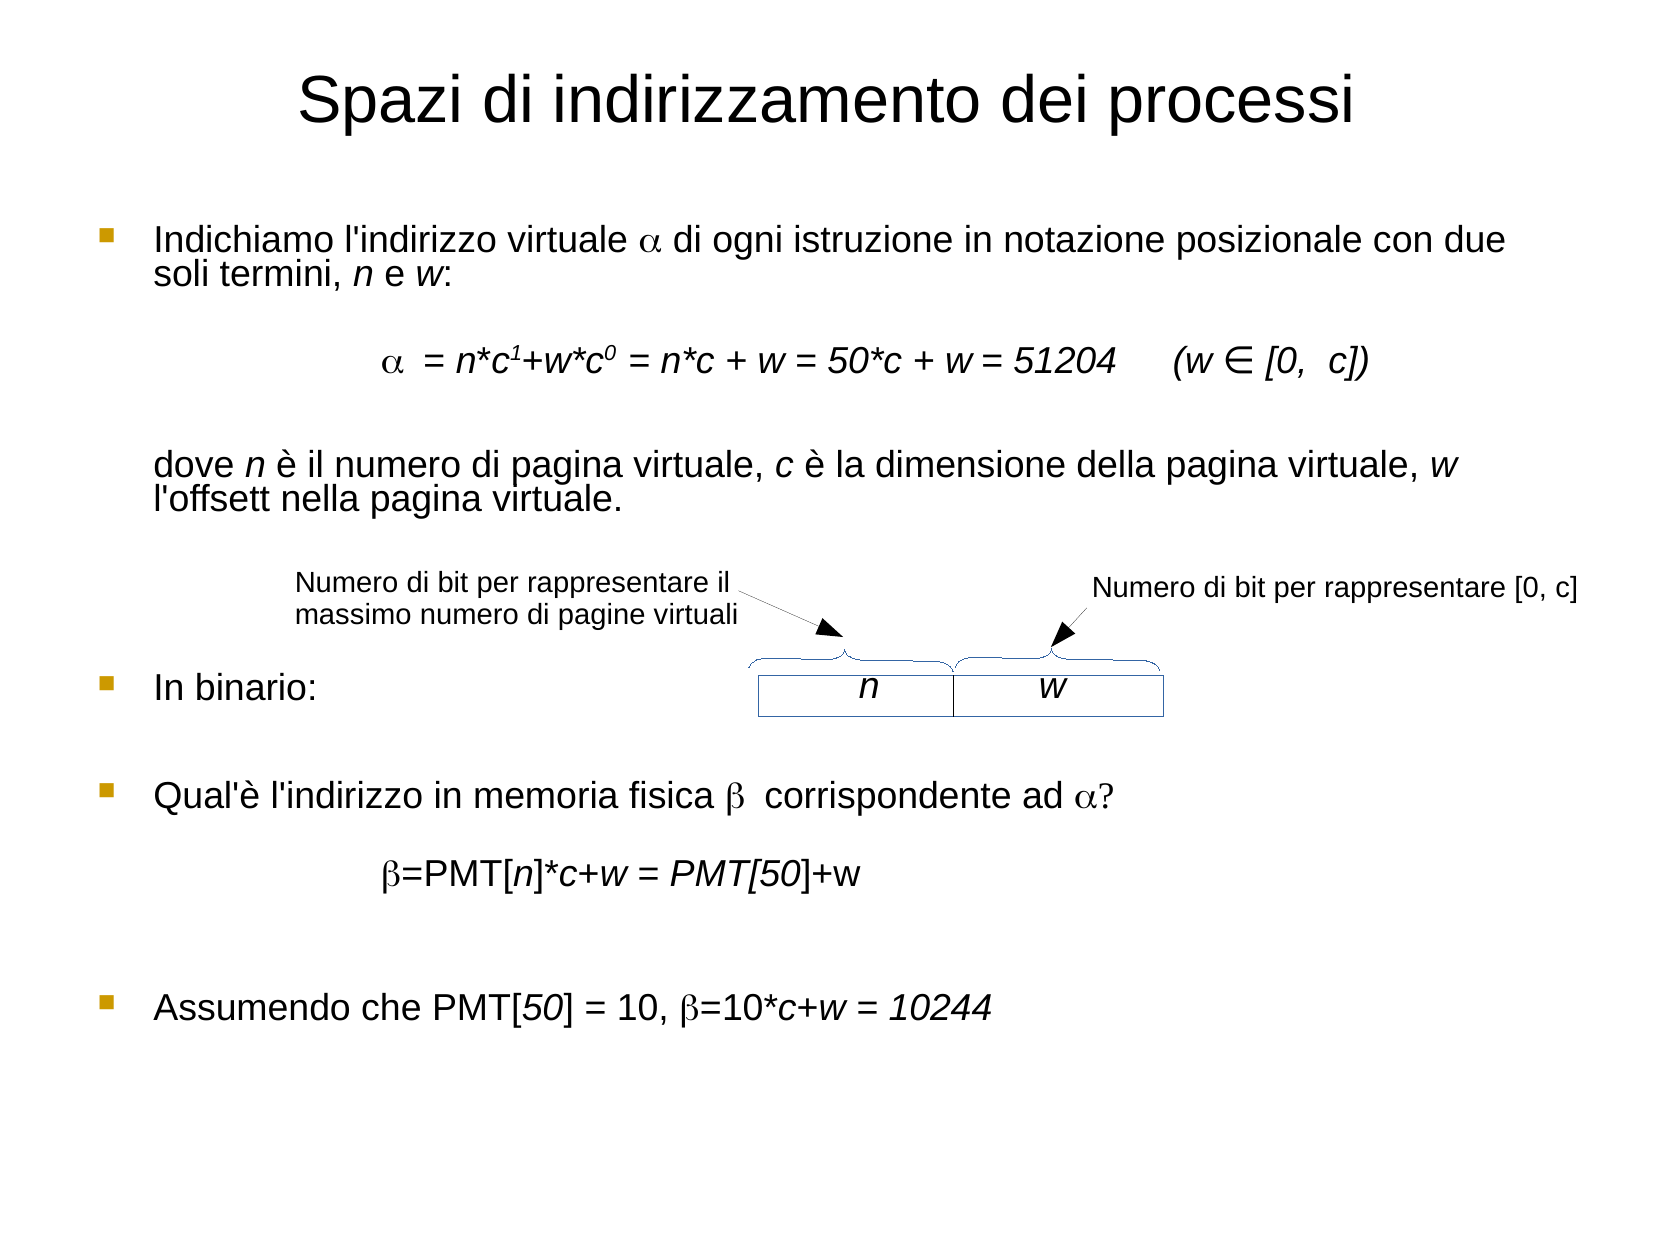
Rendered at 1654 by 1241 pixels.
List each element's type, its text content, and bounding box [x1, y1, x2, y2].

list Indichiamo l'indirizzo virtuale a di ogni istruzione in notazione posizionale con due soli termini, n e w: a = n*c1+w*c0 = n*c + w = 50*c + w = 51204 (w ∈ [0, c]) dove n è il numero di pagina virtuale, c è la dimensione della pagina virtuale, w l'offsett nella pagina virtuale. In binario: Qual'è l'indirizzo in memoria fisica b corrispondente ad a? b=PMT[n]*c+w = PMT[50]+w Assumendo che PMT[50] = 10, b=10*c+w = 10244 [82, 218, 1571, 1241]
text_box Numero di bit per rappresentare [0, c] [1077, 564, 1641, 612]
text_box w [910, 672, 1096, 730]
title Spazi di indirizzamento dei processi [82, 0, 1571, 204]
text_box Numero di bit per rappresentare il massimo numero di pagine virtuali [279, 558, 844, 639]
text_box n [575, 672, 910, 730]
